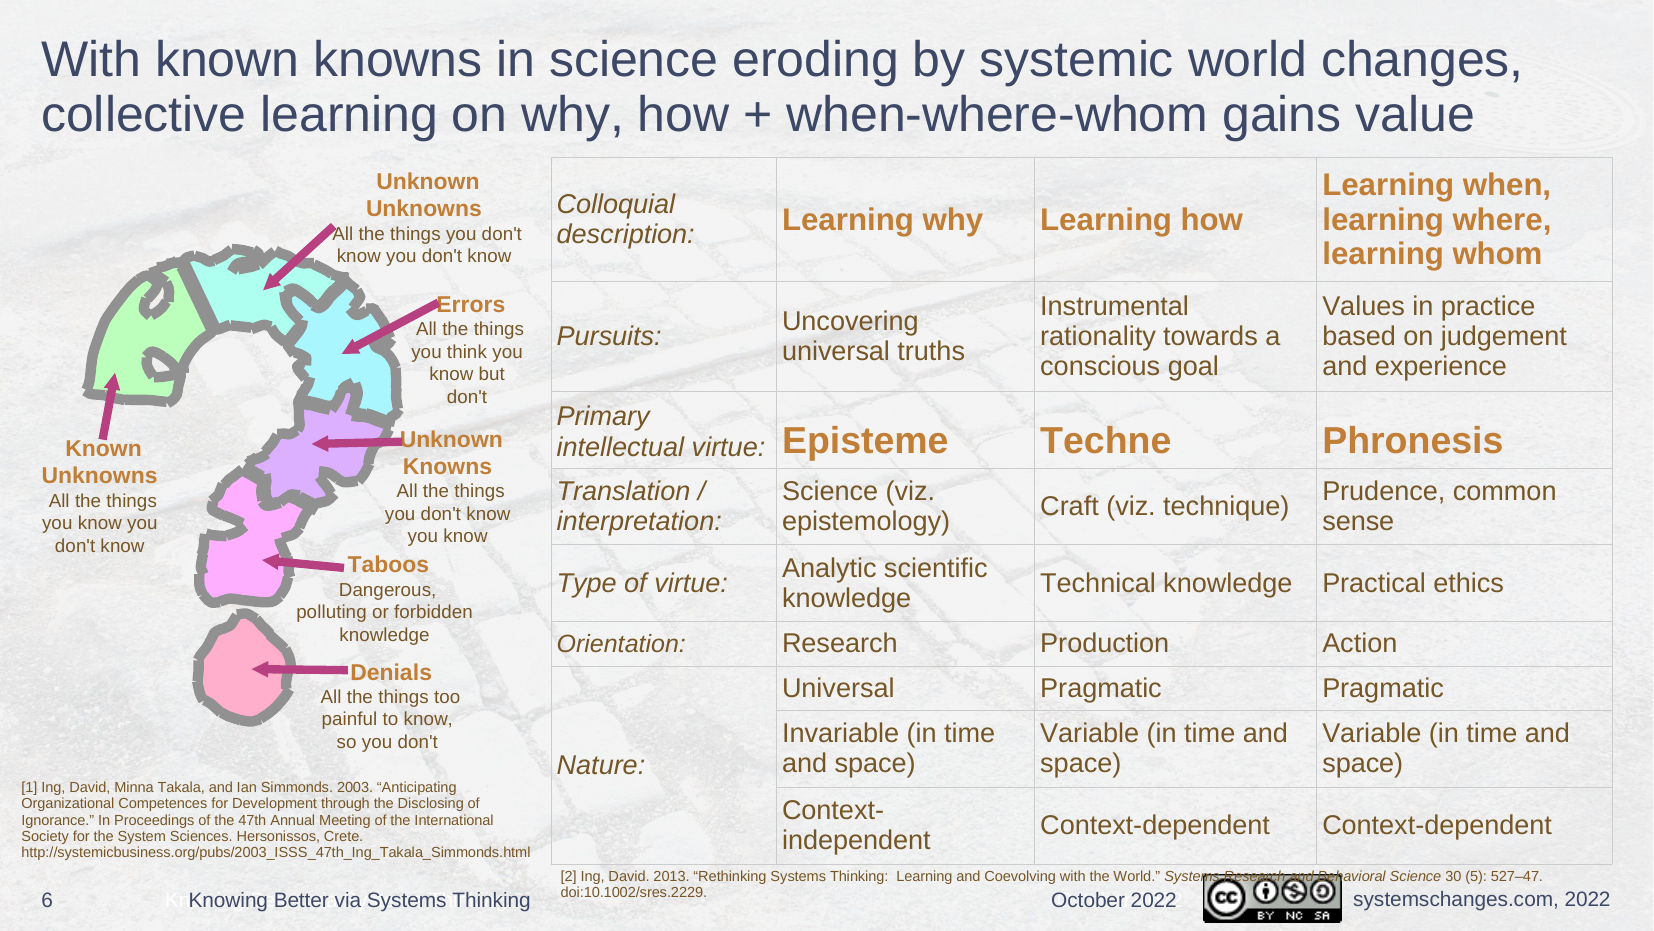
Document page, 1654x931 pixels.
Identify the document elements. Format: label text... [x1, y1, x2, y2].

text_box [2] Ing, David. 2013. “Rethinking Systems Thinking: Learning and Coevolving with the World.” Systems Research and Behavioral Science 30 (5): 527–47. doi:10.1002/sres.2229. [545, 860, 1619, 909]
table_cell Pragmatic [1035, 667, 1316, 710]
text_box [378, 335, 390, 345]
title With known knowns in science eroding by systemic world changes, collective learning on why, how + when-where-whom gains value [41, 30, 1613, 166]
table_cell Context-dependent [1035, 788, 1316, 860]
table_cell Science (viz. epistemology) [777, 469, 1034, 544]
table_cell Craft (viz. technique) [1035, 469, 1316, 544]
table_cell Action [1317, 622, 1612, 666]
table_header Learning when, learning where, learning whom [1317, 158, 1612, 281]
table_cell Episteme [777, 392, 1034, 468]
table_cell Phronesis [1317, 392, 1612, 468]
table_cell Practical ethics [1317, 545, 1612, 621]
table_cell Universal [777, 667, 1034, 710]
table_cell Instrumental rationality towards a conscious goal [1035, 282, 1316, 391]
table_cell Pragmatic [1317, 667, 1612, 710]
table_cell Orientation: [552, 622, 776, 666]
table_cell Production [1035, 622, 1316, 666]
table_cell Techne [1035, 392, 1316, 468]
text_box Unknown Unknowns All the things you don't know you don't know [314, 166, 528, 267]
table_header Learning how [1035, 158, 1316, 281]
table_cell Variable (in time and space) [1317, 711, 1612, 787]
table_cell Pursuits: [552, 282, 776, 391]
text_box Taboos Dangerous, polluting or forbidden knowledge [290, 549, 474, 646]
table_cell Prudence, common sense [1317, 469, 1612, 544]
text_box [86, 262, 213, 402]
text_box Errors All the things you think you know but don't [401, 289, 527, 408]
table_cell Uncovering universal truths [777, 282, 1034, 391]
text_box Denials All the things too painful to know, so you don't [307, 656, 462, 753]
table_cell Context-dependent [1317, 788, 1612, 860]
text_box Known Unknowns All the things you know you don't know [19, 433, 175, 557]
table_cell Primary intellectual virtue: [552, 392, 776, 468]
text_box [183, 249, 398, 603]
table_header Colloquial description: [552, 158, 776, 281]
table_cell Type of virtue: [552, 545, 776, 621]
table_cell Values in practice based on judgement and experience [1317, 282, 1612, 391]
table_cell Context-independent [777, 788, 1034, 860]
table_cell Technical knowledge [1035, 545, 1316, 621]
table_cell Invariable (in time and space) [777, 711, 1034, 787]
table_header Learning why [777, 158, 1034, 281]
table_cell Nature: [552, 667, 776, 860]
table_cell Analytic scientific knowledge [777, 545, 1034, 621]
table_cell Variable (in time and space) [1035, 711, 1316, 787]
table_cell Translation / interpretation: [552, 469, 776, 544]
text_box [197, 613, 291, 722]
picture [0, 0, 1654, 931]
text_box Unknown Knowns All the things you don't know you know [371, 424, 518, 547]
table_cell Research [777, 622, 1034, 666]
text_box [1] Ing, David, Minna Takala, and Ian Simmonds. 2003. “Anticipating Organizational Competences for Development through the Disclosing of Ignorance.” In Proceedings of the 47th Annual Meeting of the International Society for the System Sciences. Hersonissos, Crete. http://systemicbusiness.org/pubs/2003_ISSS_47th_Ing_Takala_Simmonds.html [6, 771, 553, 870]
